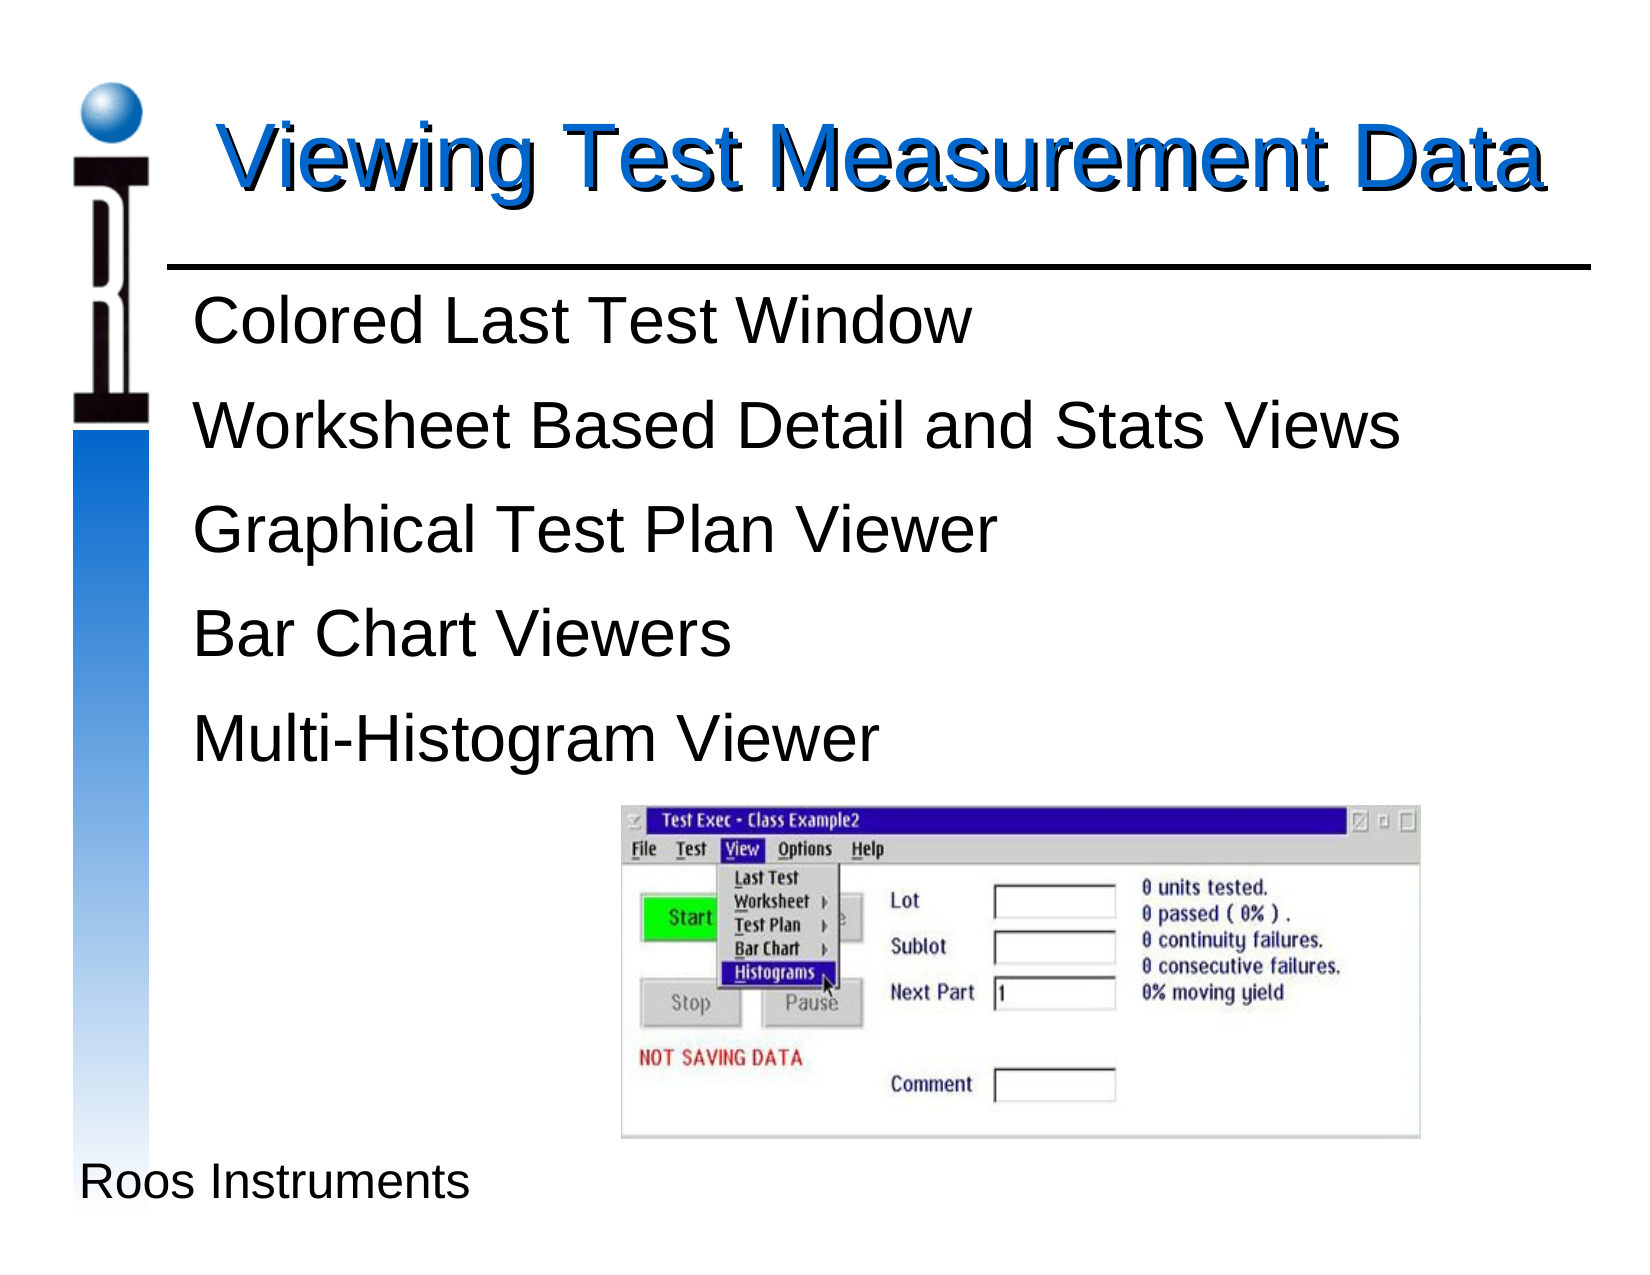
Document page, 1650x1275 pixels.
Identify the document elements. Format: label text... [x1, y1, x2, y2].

title Viewing Test Measurement Data [171, 66, 1591, 245]
picture [621, 805, 1421, 1139]
picture [69, 78, 154, 430]
list Colored Last Test Window Worksheet Based Detail and Stats Views Graphical Test Plan Viewer Bar Chart Viewers Multi-Histogram Viewer [174, 283, 1591, 1079]
